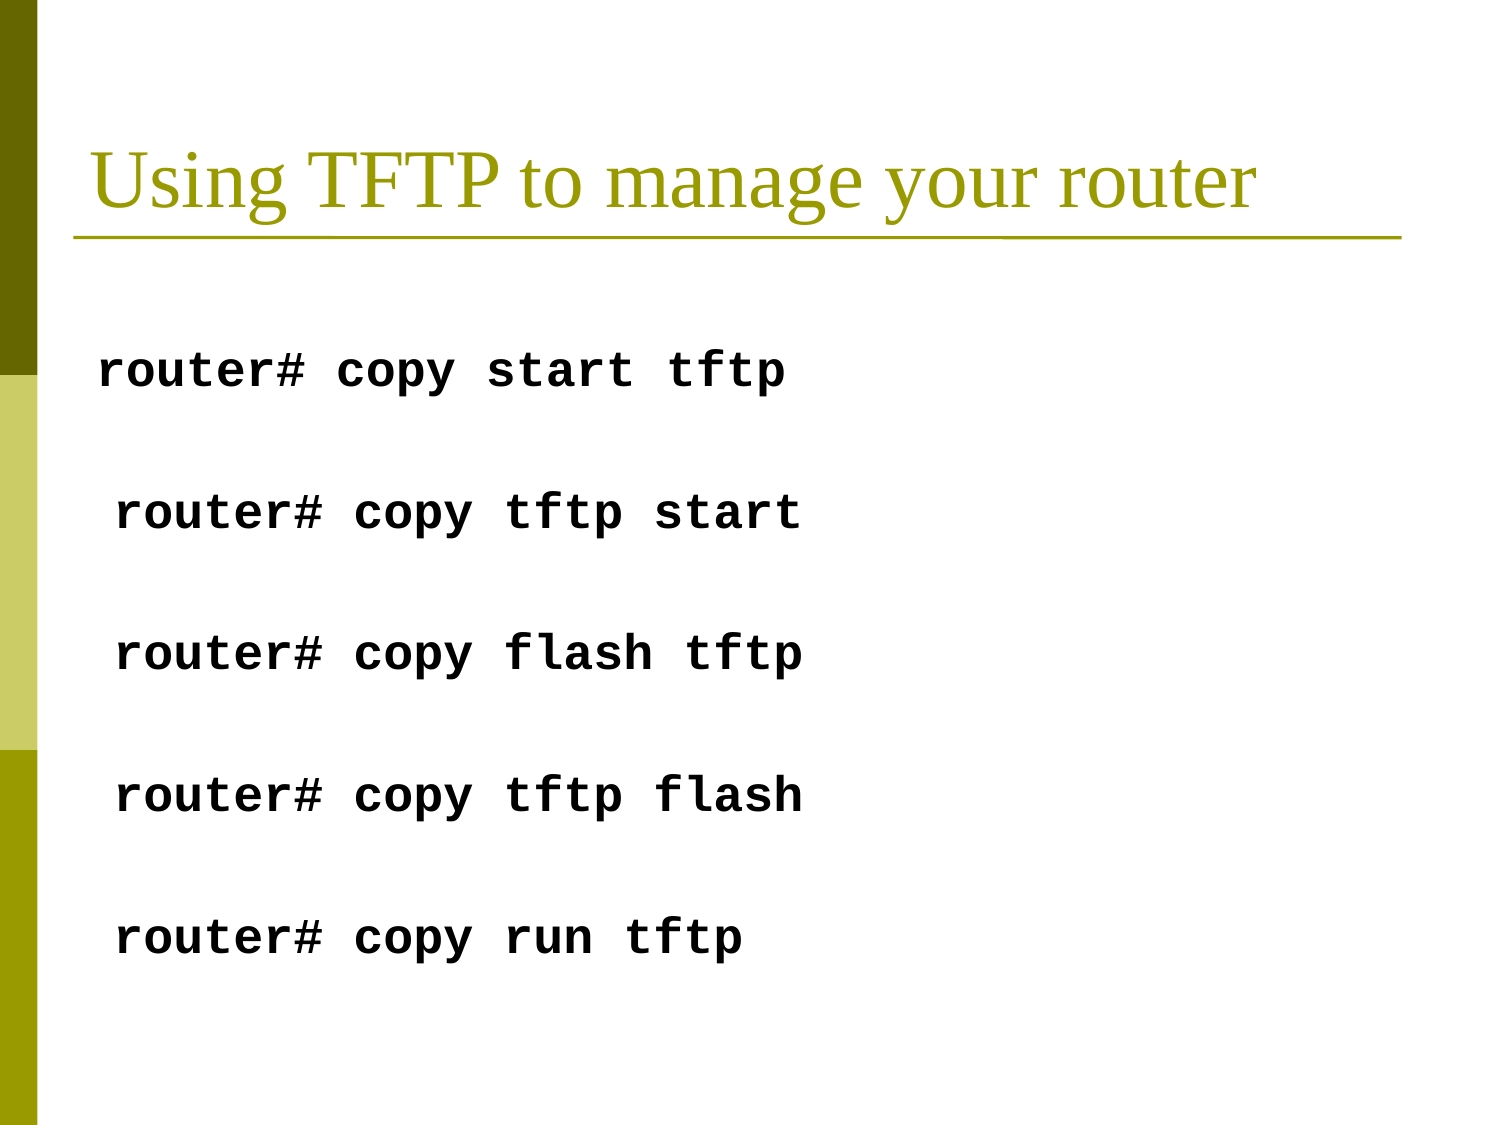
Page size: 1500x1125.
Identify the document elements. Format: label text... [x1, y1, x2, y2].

list router# copy start tftp router# copy tftp start router# copy flash tftp router# copy tftp flash router# copy run tftp [75, 262, 1426, 1125]
text_box [0, 0, 38, 1125]
title Using TFTP to manage your router [75, 0, 1426, 233]
